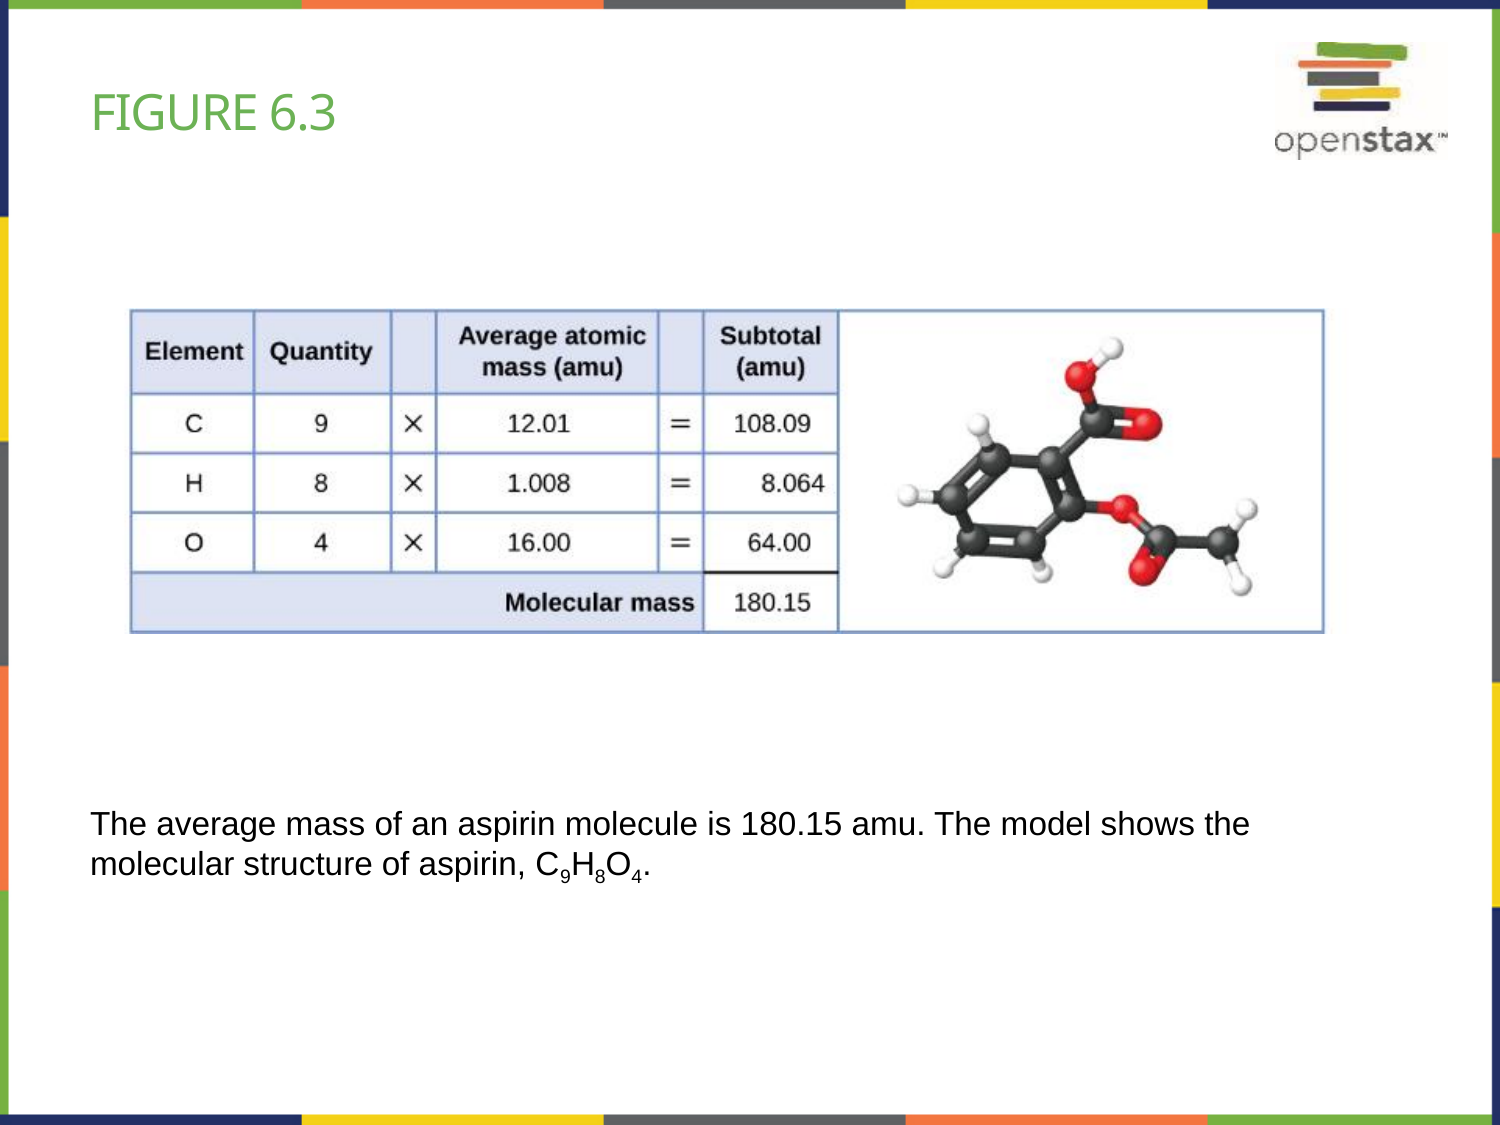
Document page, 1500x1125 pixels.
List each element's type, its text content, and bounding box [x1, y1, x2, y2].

title Figure 6.3 [75, 39, 1398, 148]
picture [0, 0, 1500, 1125]
list The average mass of an aspirin molecule is 180.15 amu. The model shows the molecular structure of aspirin, C9H8O4. [75, 794, 1398, 986]
